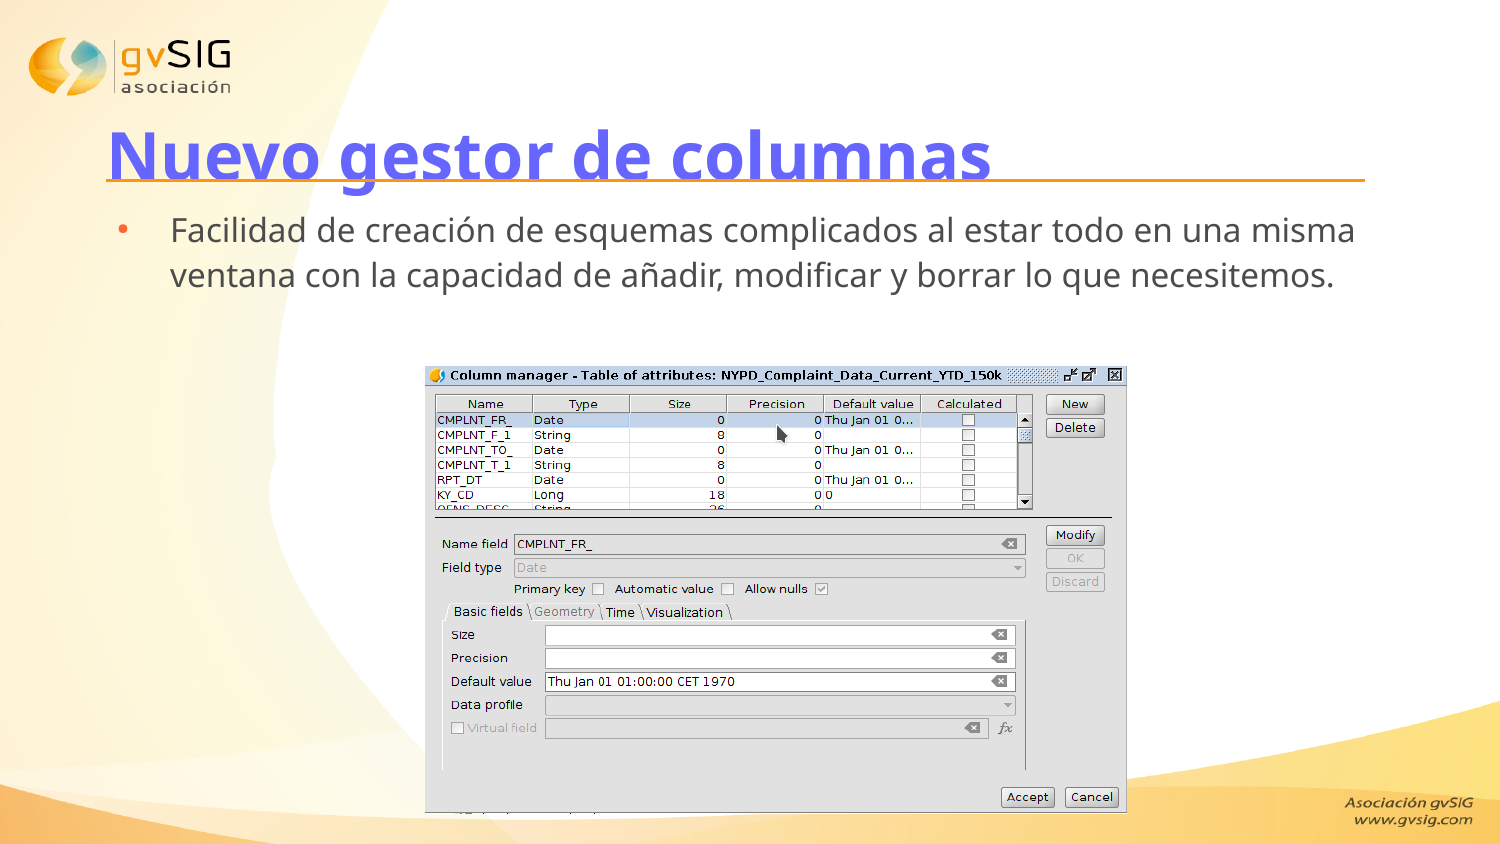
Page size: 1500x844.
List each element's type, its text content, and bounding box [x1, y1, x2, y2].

picture [0, 0, 1500, 844]
title Nuevo gestor de columnas [106, 115, 1457, 193]
list Facilidad de creación de esquemas complicados al estar todo en una misma ventana con la capacidad de añadir, modificar y borrar lo que necesitemos. [99, 129, 1359, 770]
